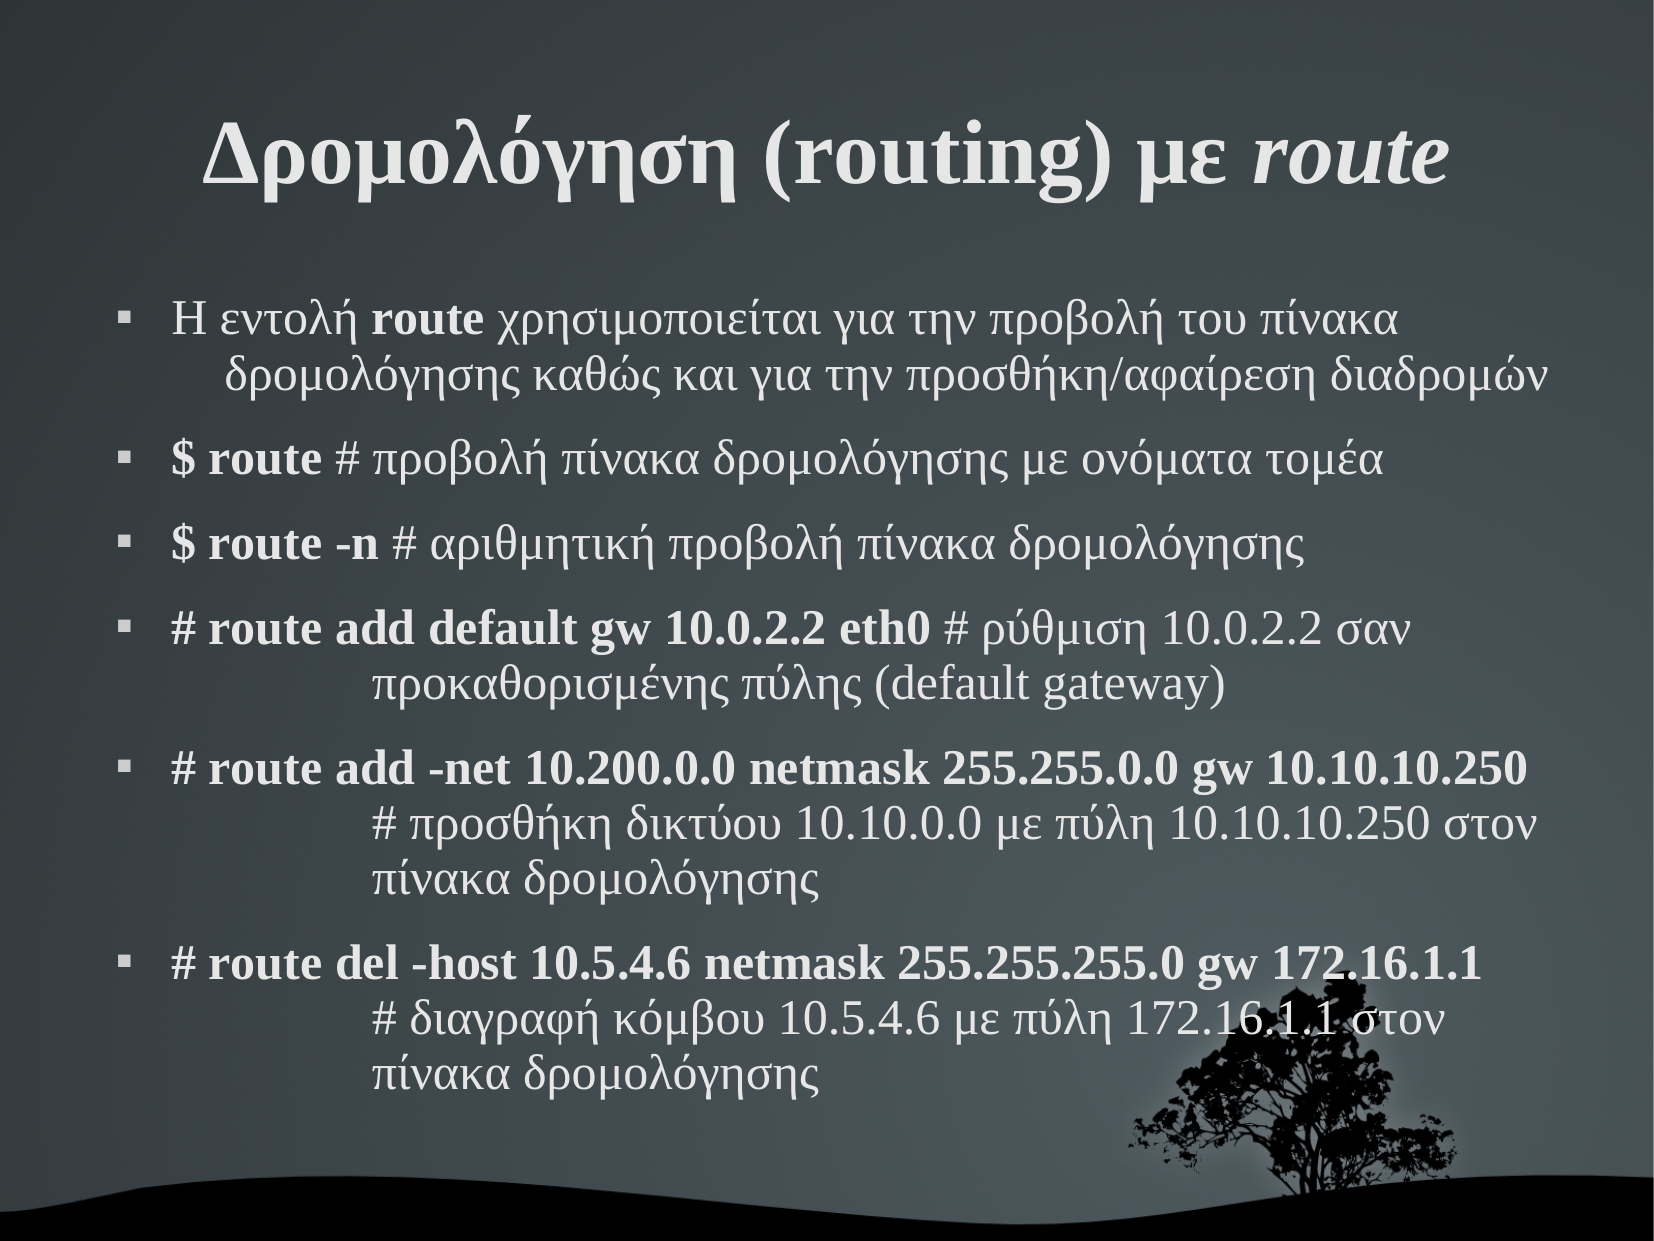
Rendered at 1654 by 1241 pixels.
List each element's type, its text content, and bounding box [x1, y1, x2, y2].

list Η εντολή route χρησιμοποιείται για την προβολή του πίνακα δρομολόγησης καθώς και για την προσθήκη/αφαίρεση διαδρομών $ route # προβολή πίνακα δρομολόγησης με ονόματα τομέα $ route -n # αριθμητική προβολή πίνακα δρομολόγησης # route add default gw 10.0.2.2 eth0 # ρύθμιση 10.0.2.2 σαν προκαθορισμένης πύλης (default gateway) # route add -net 10.200.0.0 netmask 255.255.0.0 gw 10.10.10.250 # προσθήκη δικτύου 10.10.0.0 με πύλη 10.10.10.250 στον πίνακα δρομολόγησης # route del -host 10.5.4.6 netmask 255.255.255.0 gw 172.16.1.1 # διαγραφή κόμβου 10.5.4.6 με πύλη 172.16.1.1 στον πίνακα δρομολόγησης [82, 290, 1571, 1202]
title Δρομολόγηση (routing) με route [82, 49, 1571, 257]
picture [0, 0, 1654, 1241]
